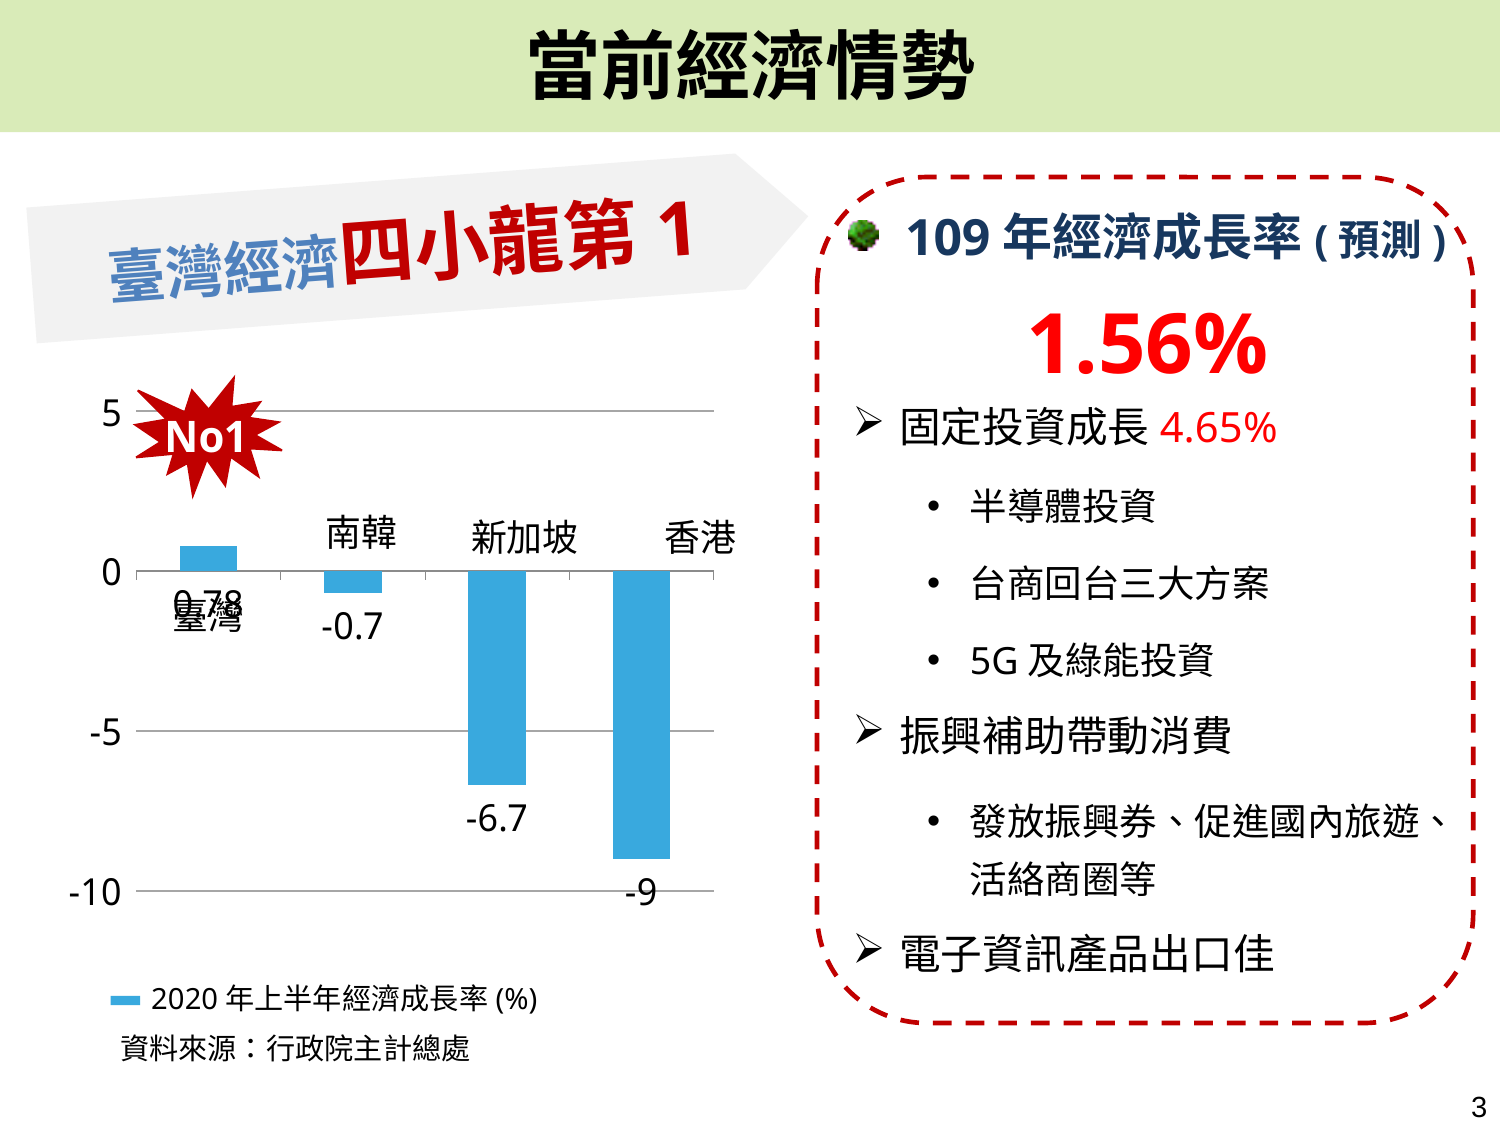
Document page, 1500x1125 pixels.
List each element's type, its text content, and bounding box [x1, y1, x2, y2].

text_box 資料來源：行政院主計總處 [105, 1023, 486, 1073]
text_box 當前經濟情勢 [0, 0, 1500, 133]
text_box [110, 995, 136, 1006]
chart [31, 374, 771, 934]
text_box 2020年上半年經濟成長率(%) [136, 972, 553, 1023]
text_box 固定投資成長4.65% 半導體投資 台商回台三大方案 5G及綠能投資 振興補助帶動消費 發放振興券、促進國內旅遊、活絡商圈等 電子資訊產品出口佳 [837, 391, 1452, 986]
picture [848, 220, 879, 251]
text_box 臺灣經濟四小龍第1 [26, 153, 787, 344]
text_box 109年經濟成長率(預測) 1.56% [711, 198, 1500, 398]
